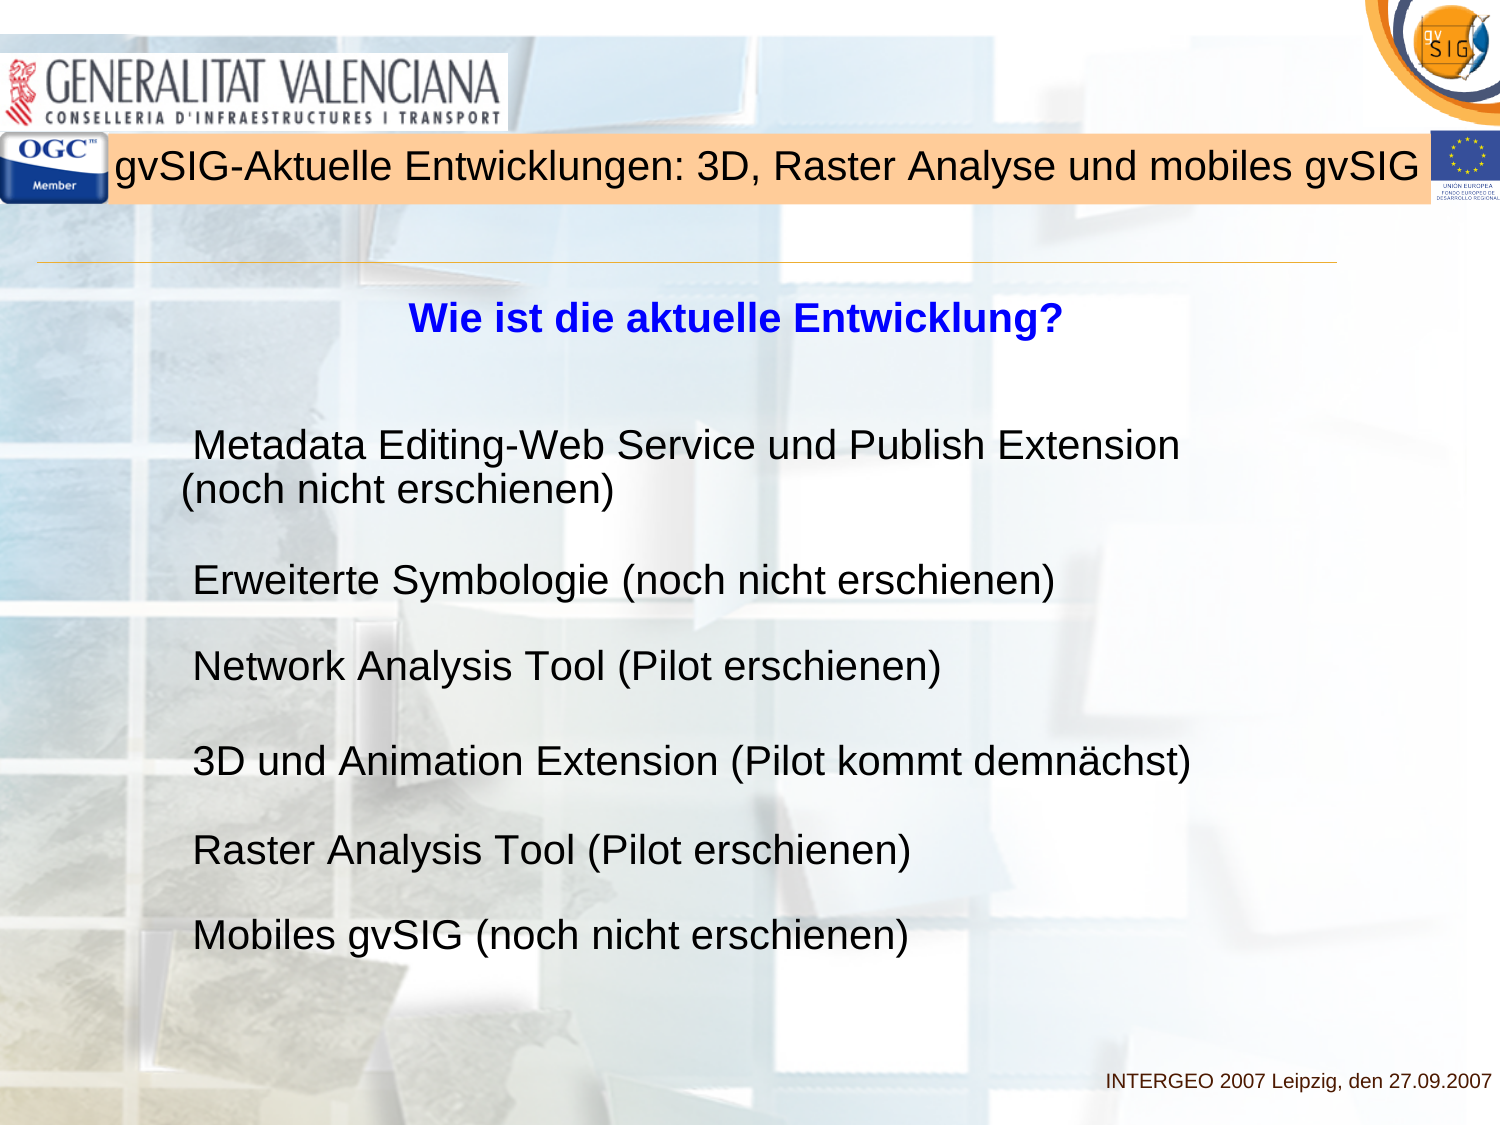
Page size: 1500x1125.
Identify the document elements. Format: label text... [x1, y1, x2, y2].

picture [1363, 0, 1500, 127]
text_box [108, 133, 1431, 145]
picture [0, 132, 109, 204]
picture [1429, 129, 1500, 200]
text_box Network Analysis Tool (Pilot erschienen) [180, 644, 957, 692]
text_box INTERGEO 2007 Leipzig, den 27.09.2007 [1103, 1070, 1495, 1094]
picture [0, 53, 508, 131]
text_box Mobiles gvSIG (noch nicht erschienen) [180, 914, 925, 962]
text_box Metadata Editing-Web Service und Publish Extension (noch nicht erschienen) [180, 423, 1207, 516]
text_box [108, 193, 1431, 205]
text_box Raster Analysis Tool (Pilot erschienen) [180, 829, 927, 876]
text_box 3D und Animation Extension (Pilot kommt demnächst) [180, 739, 1207, 787]
text_box gvSIG-Aktuelle Entwicklungen: 3D, Raster Analyse und mobiles gvSIG [102, 145, 1434, 193]
text_box Wie ist die aktuelle Entwicklung? [365, 296, 1108, 345]
text_box Erweiterte Symbologie (noch nicht erschienen) [180, 558, 1071, 606]
